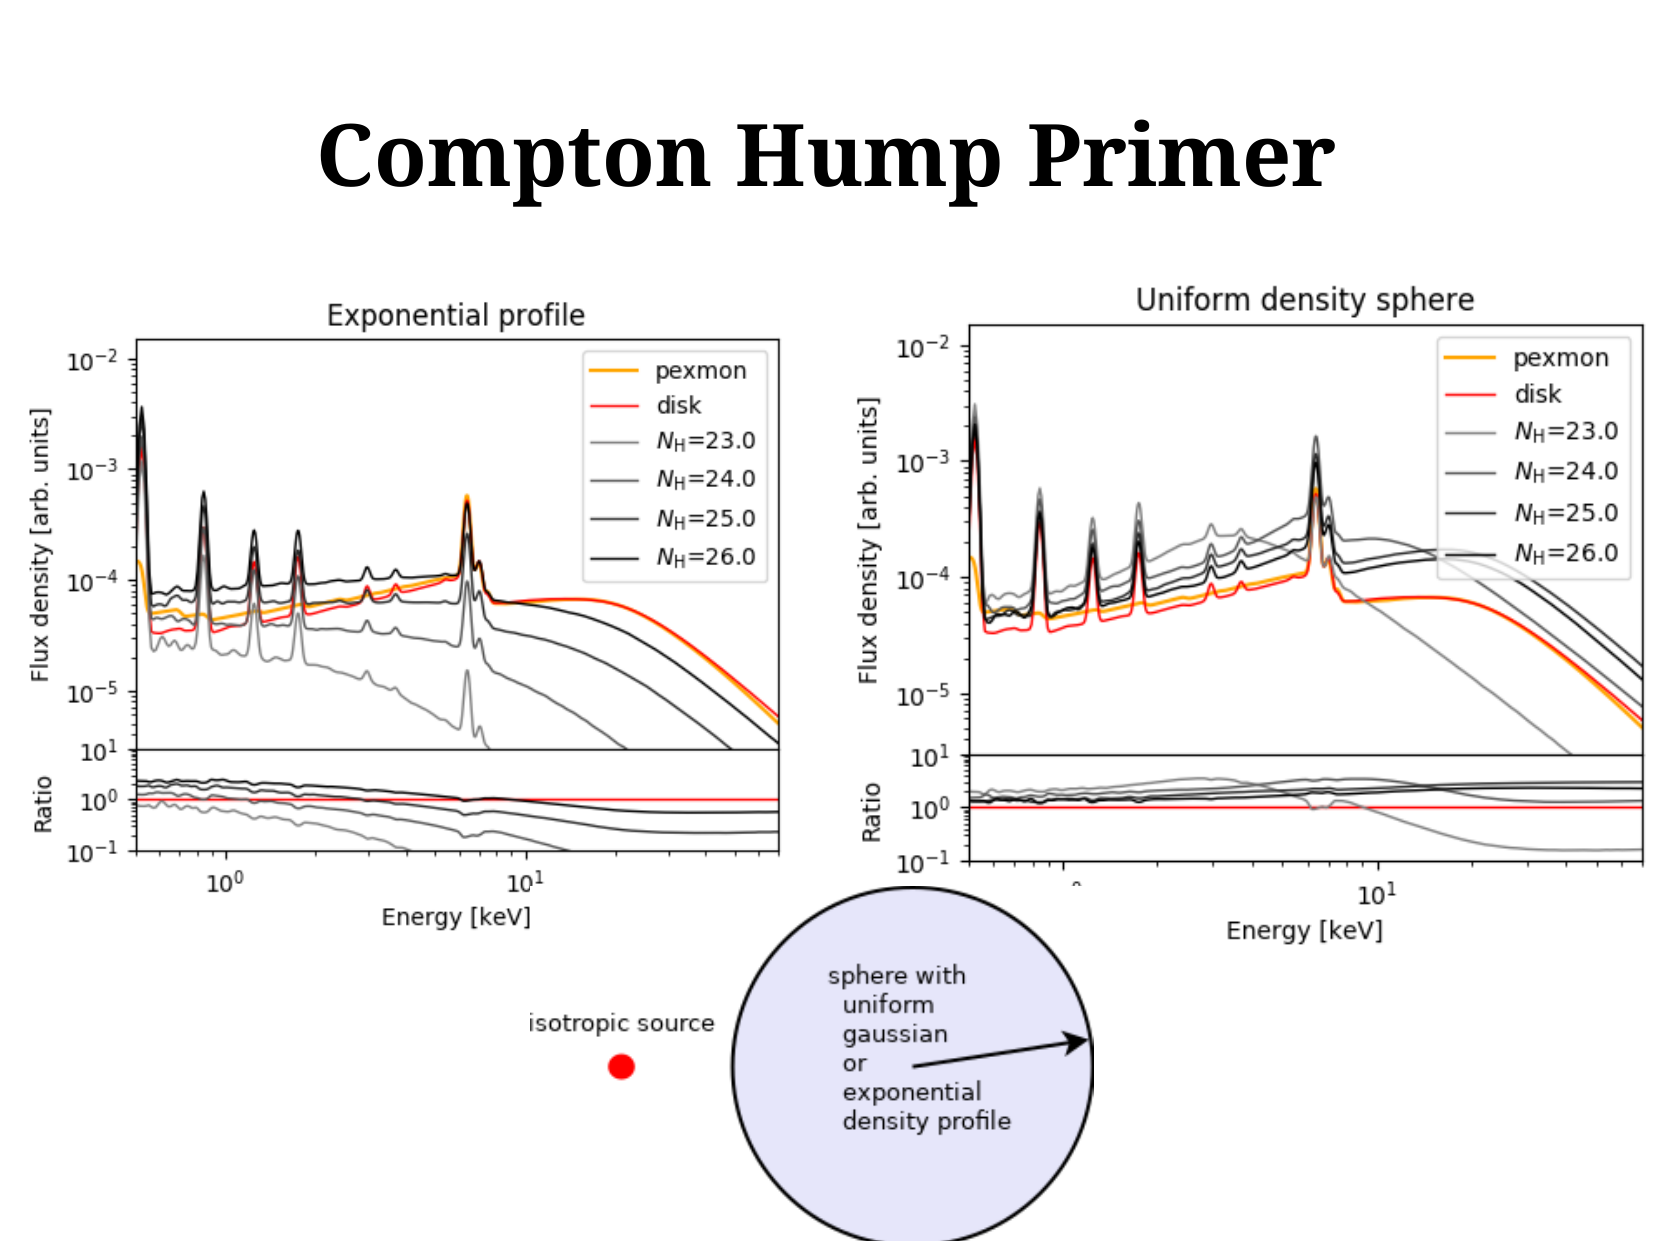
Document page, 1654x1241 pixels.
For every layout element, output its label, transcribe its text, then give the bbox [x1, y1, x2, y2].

picture [15, 269, 1654, 1241]
title Compton Hump Primer [82, 49, 1571, 257]
